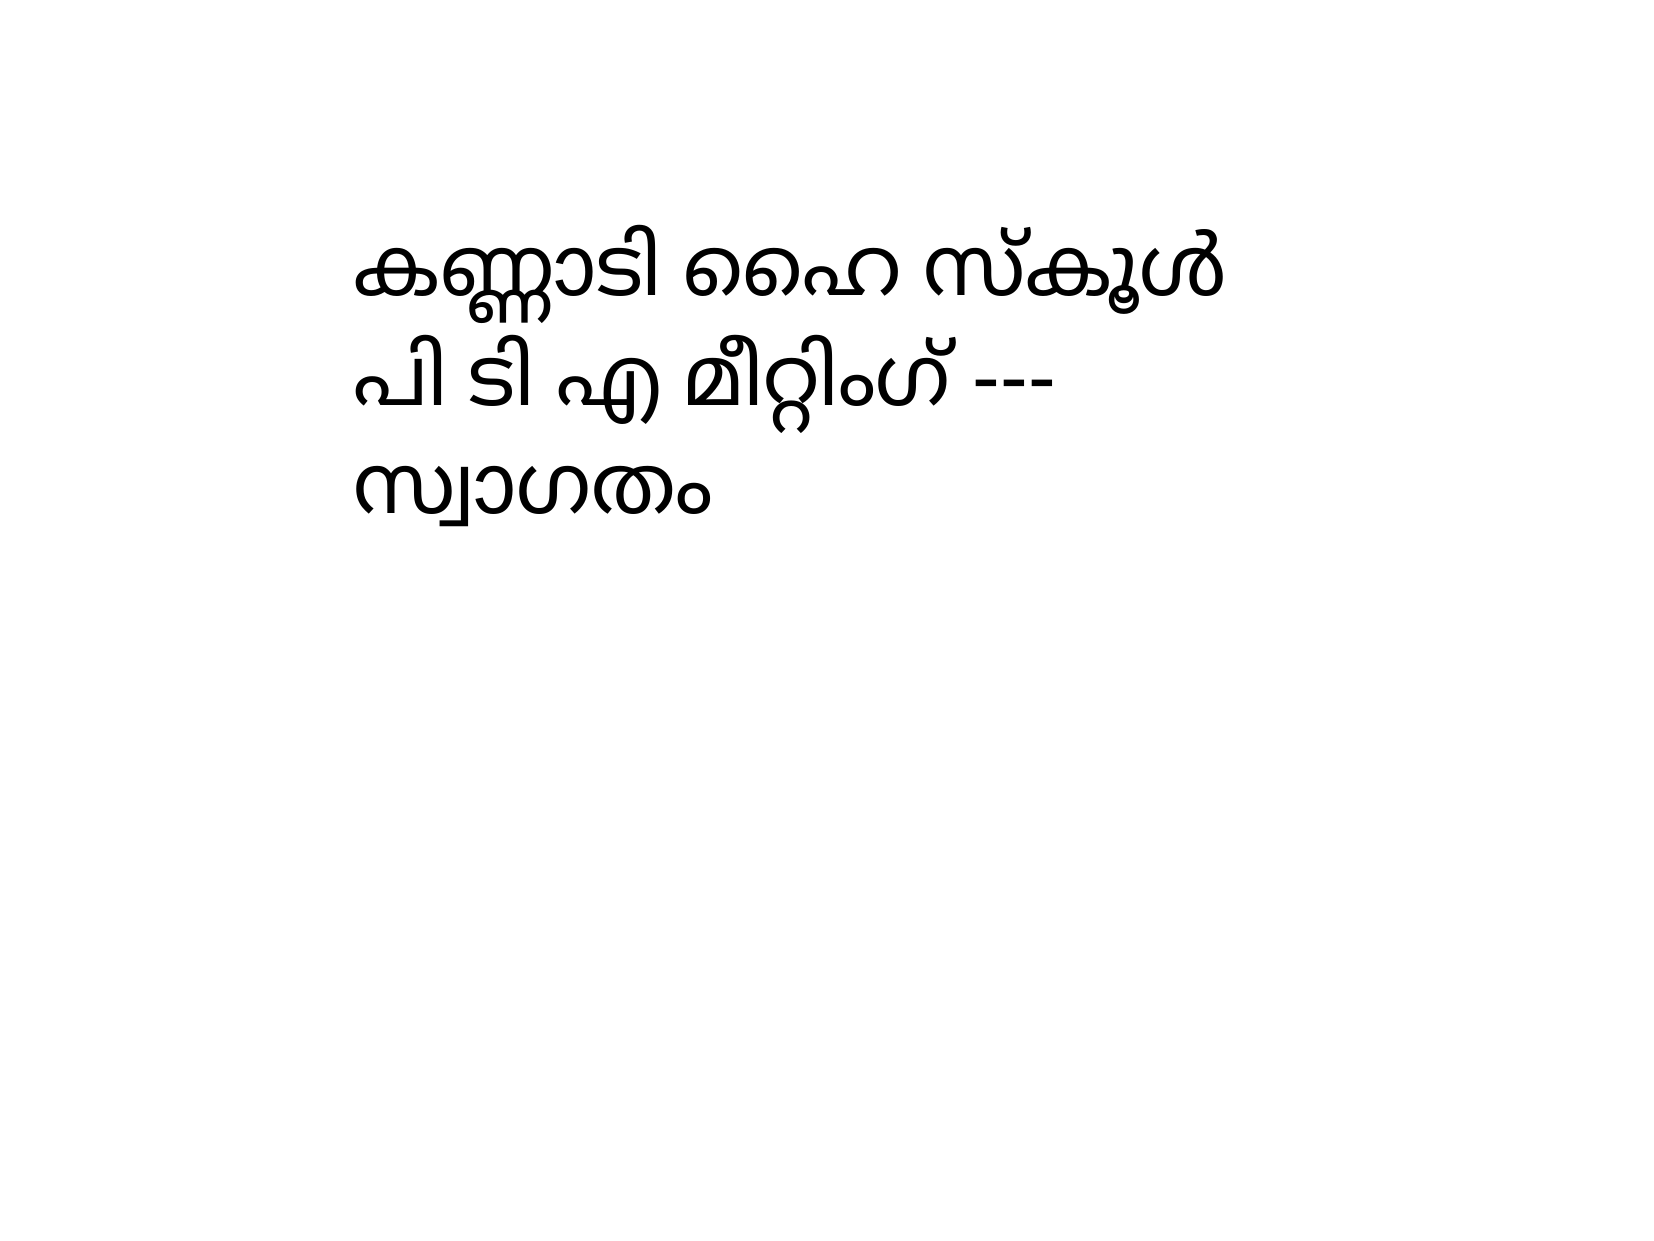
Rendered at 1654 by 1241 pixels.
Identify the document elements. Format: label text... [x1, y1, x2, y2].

text_box കണ്ണാടി ഹൈ സ്കൂൾ പി ടി എ മീറ്റിംഗ് ---സ്വാഗതം [338, 153, 1335, 605]
